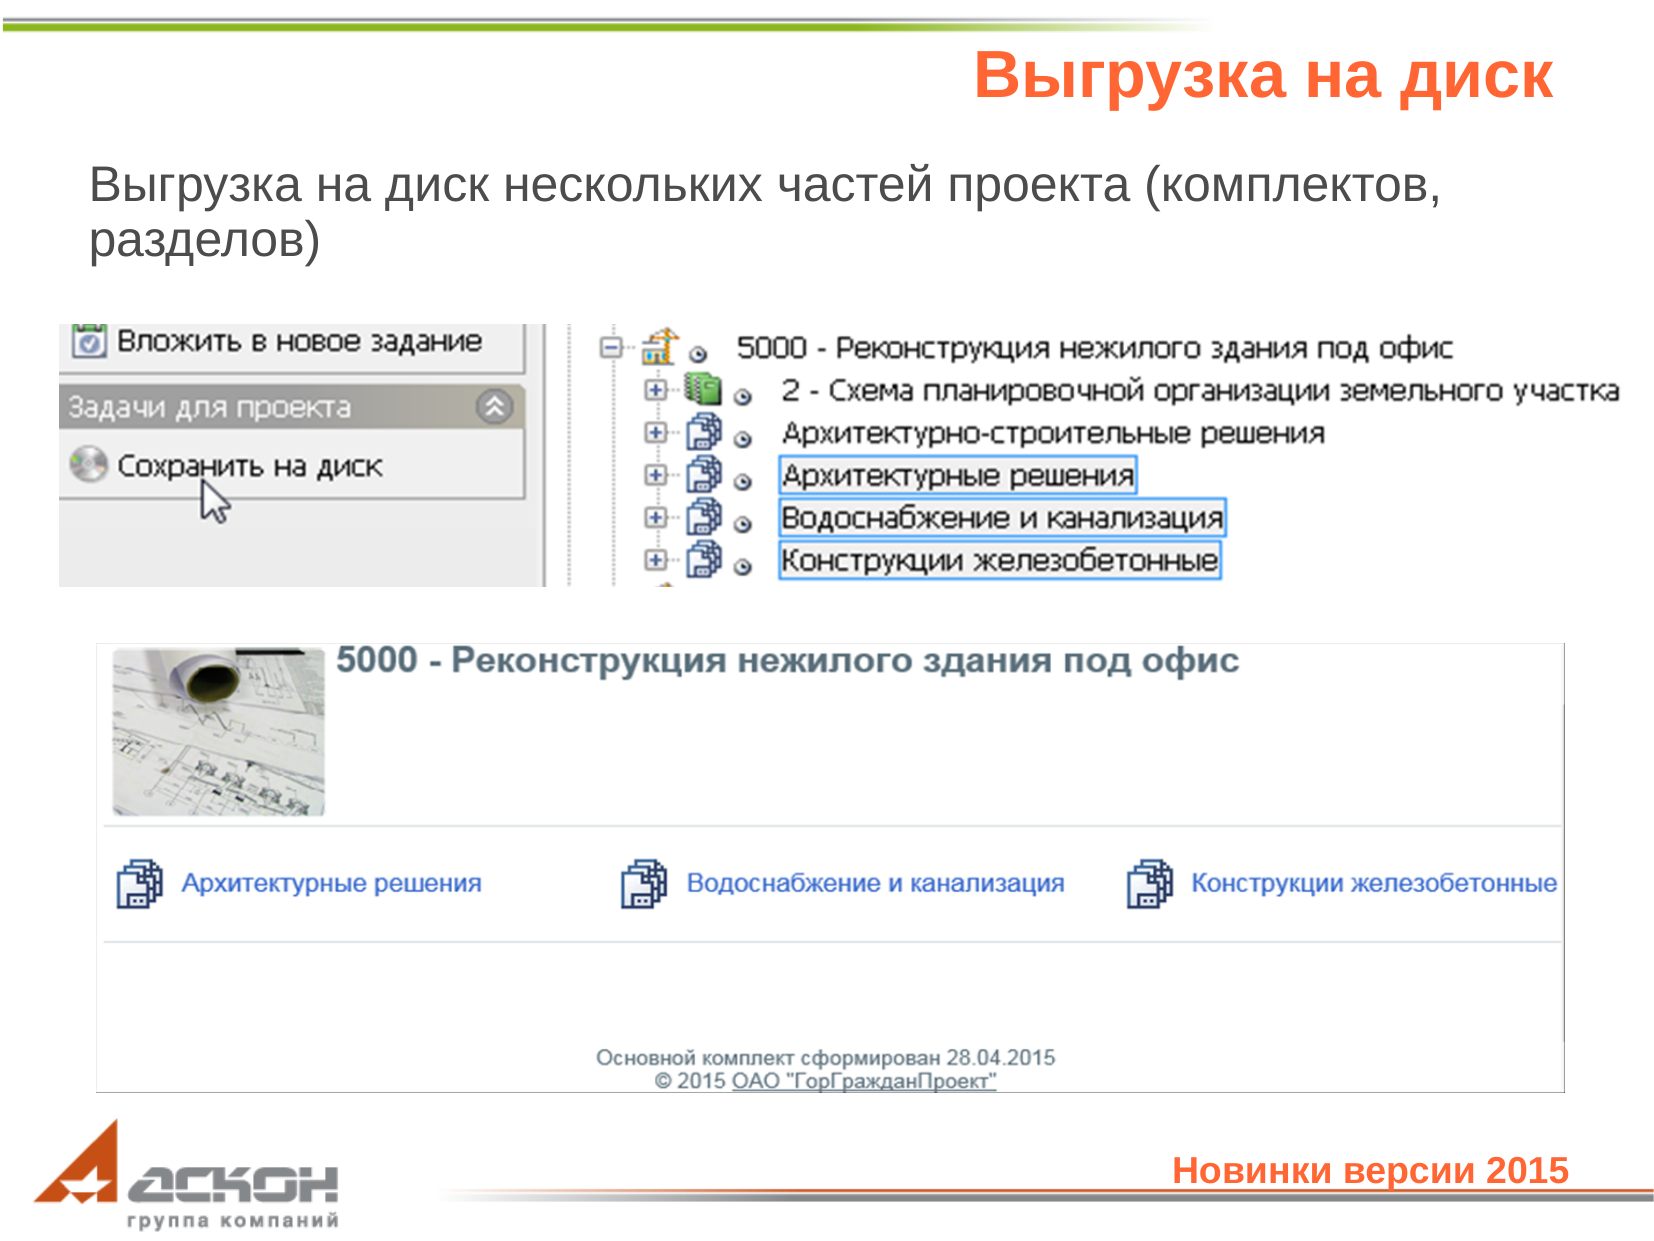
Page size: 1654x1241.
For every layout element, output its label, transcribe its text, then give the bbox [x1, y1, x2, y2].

list Выгрузка на диск нескольких частей проекта (комплектов, разделов) [88, 587, 1577, 975]
picture [2, 0, 1654, 1241]
title Выгрузка на диск [82, 25, 1571, 125]
list Выгрузка на диск нескольких частей проекта (комплектов, разделов) [88, 155, 1577, 324]
